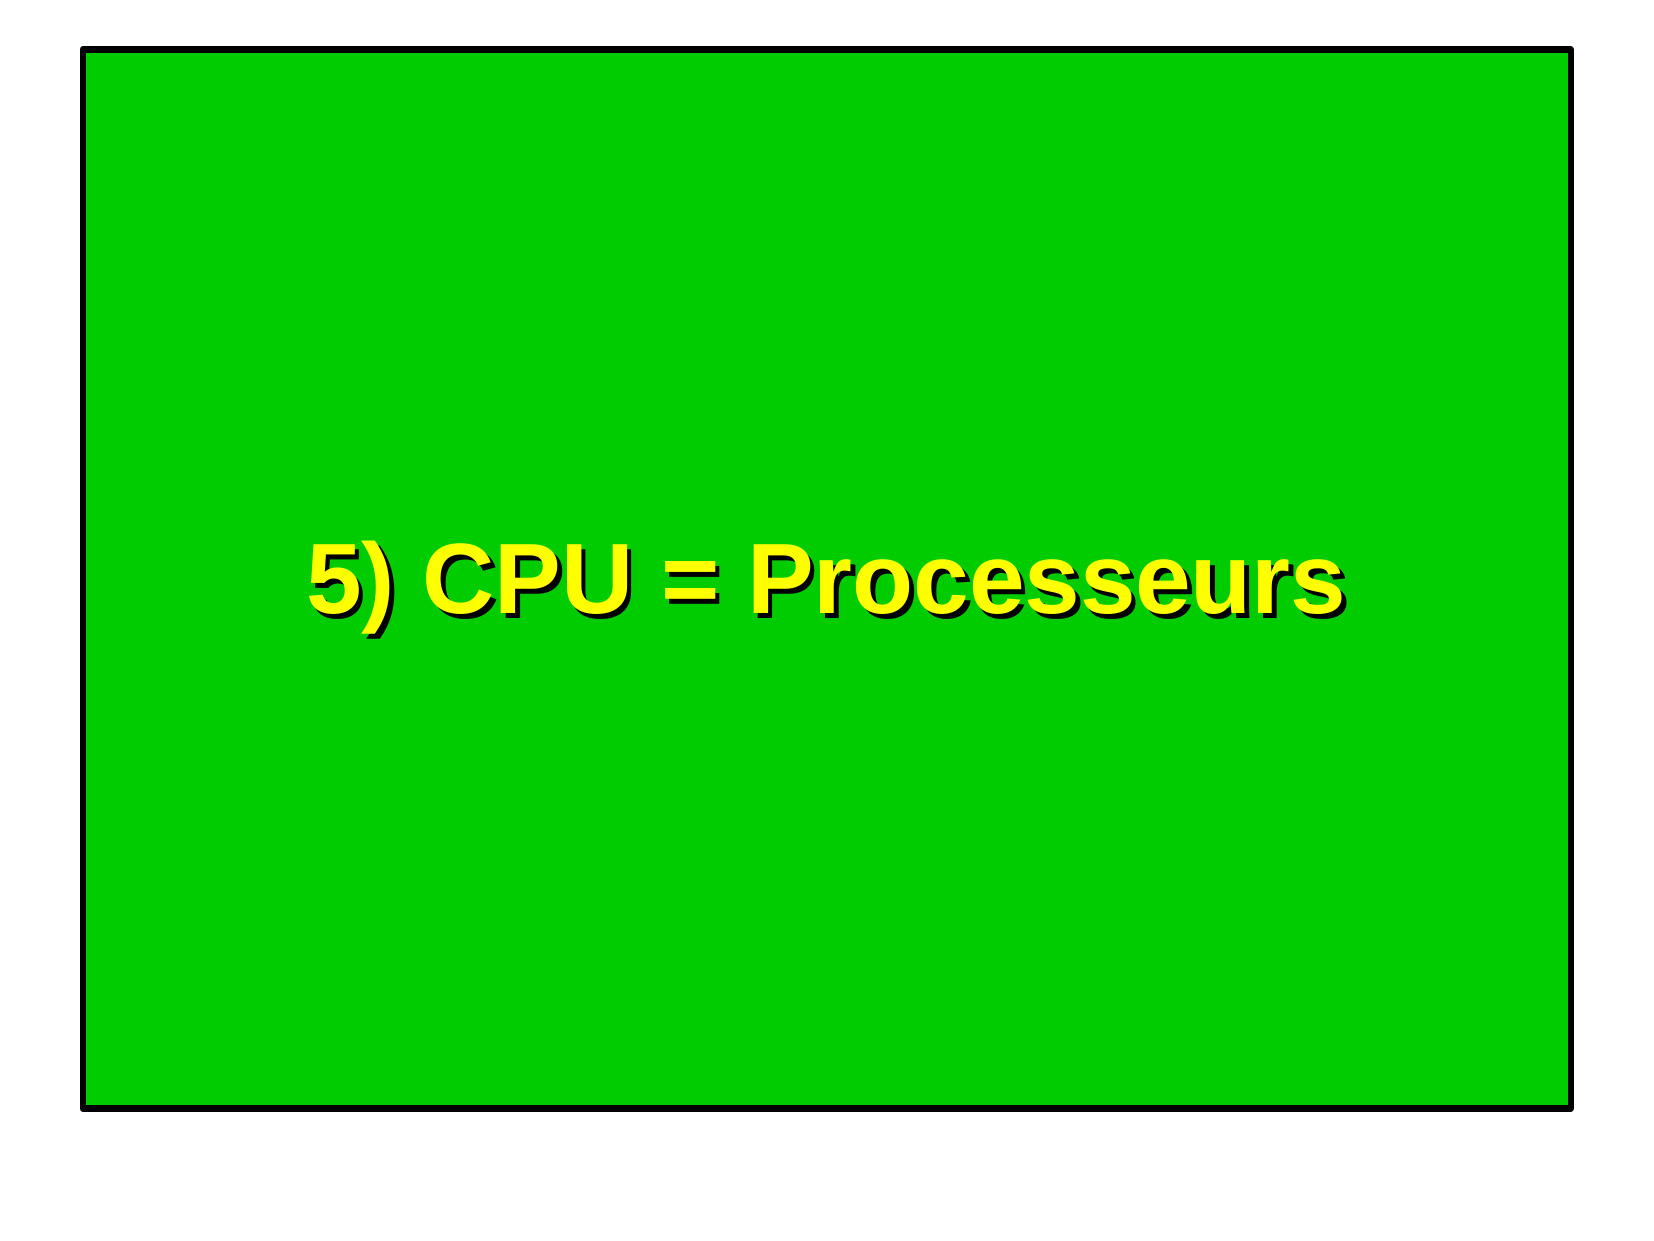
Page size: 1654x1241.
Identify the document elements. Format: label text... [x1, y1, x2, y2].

subtitle 5) CPU = Processeurs [82, 49, 1571, 1109]
